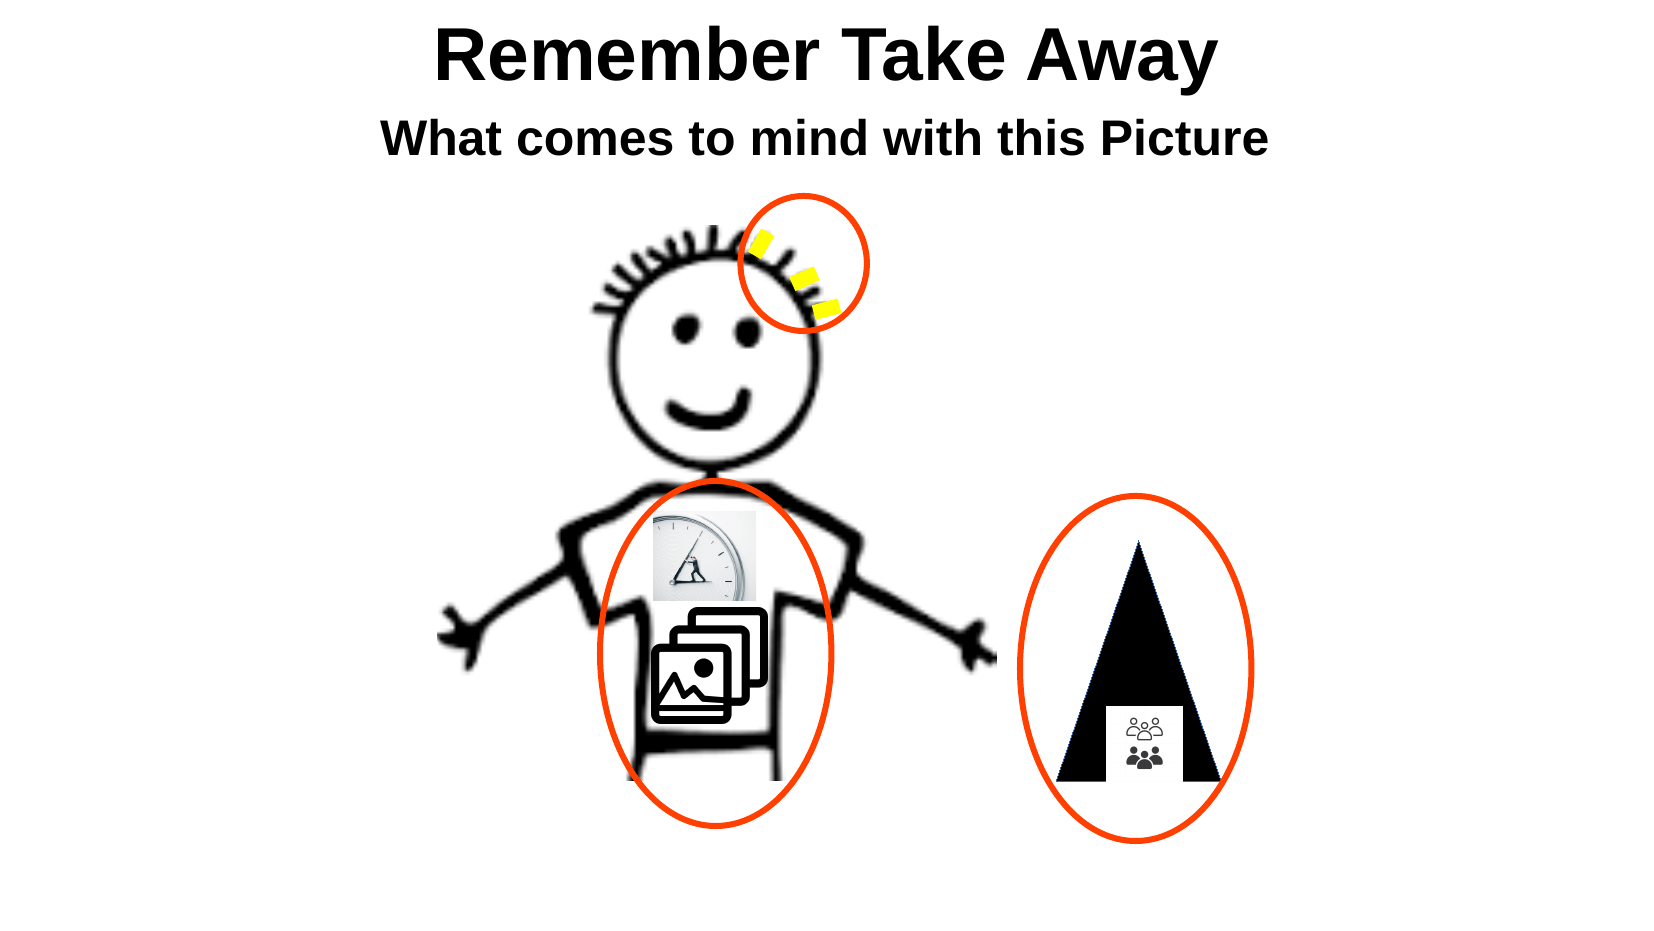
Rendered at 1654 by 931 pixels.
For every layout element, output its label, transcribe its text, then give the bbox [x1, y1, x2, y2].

picture [437, 225, 997, 781]
text_box [1056, 540, 1221, 782]
picture [1106, 706, 1183, 782]
text_box What comes to mind with this Picture [0, 103, 1651, 174]
picture [604, 484, 828, 781]
title Remember Take Away [0, 3, 1654, 105]
picture [744, 225, 863, 327]
